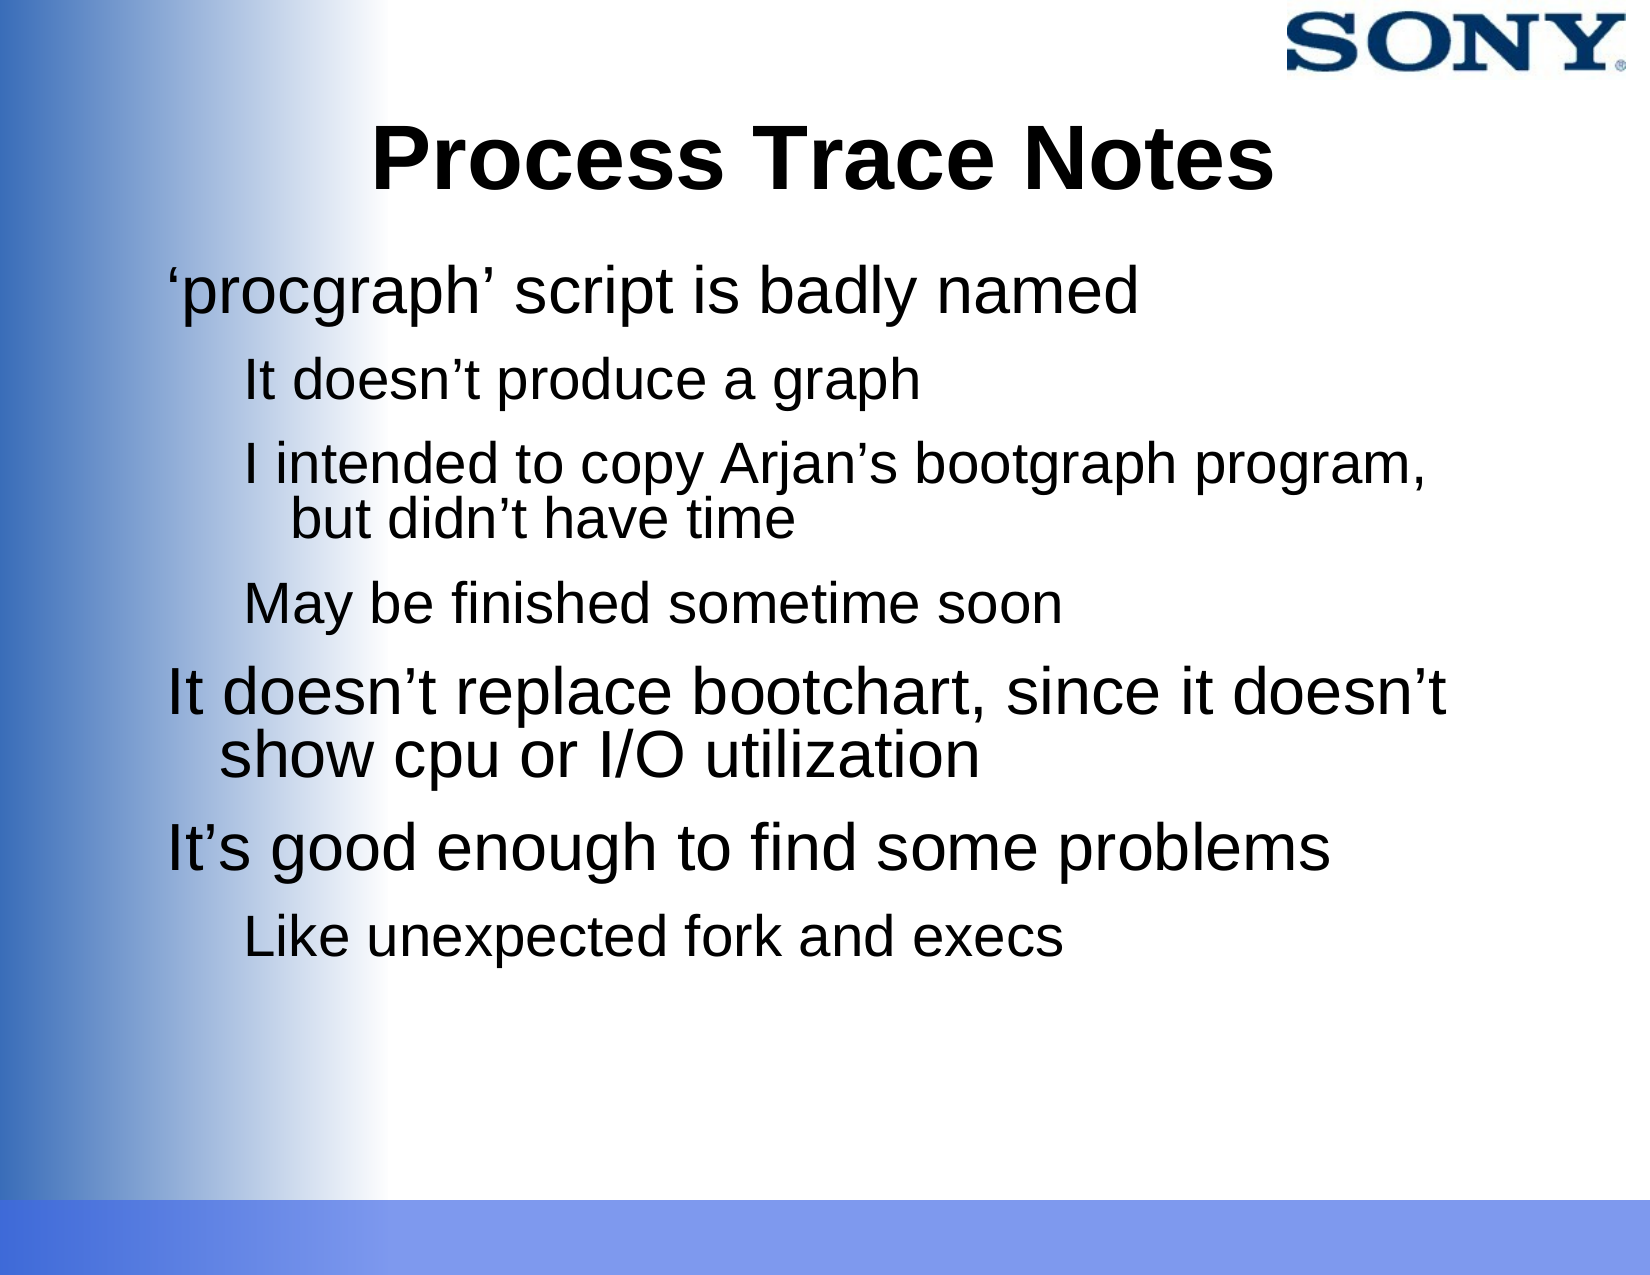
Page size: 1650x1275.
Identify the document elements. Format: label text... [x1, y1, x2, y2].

list ‘procgraph’ script is badly named It doesn’t produce a graph I intended to copy Arjan’s bootgraph program, but didn’t have time May be finished sometime soon It doesn’t replace bootchart, since it doesn’t show cpu or I/O utilization It’s good enough to find some problems Like unexpected fork and execs [149, 262, 1499, 1188]
picture [1287, 0, 1626, 80]
title Process Trace Notes [149, 74, 1499, 250]
